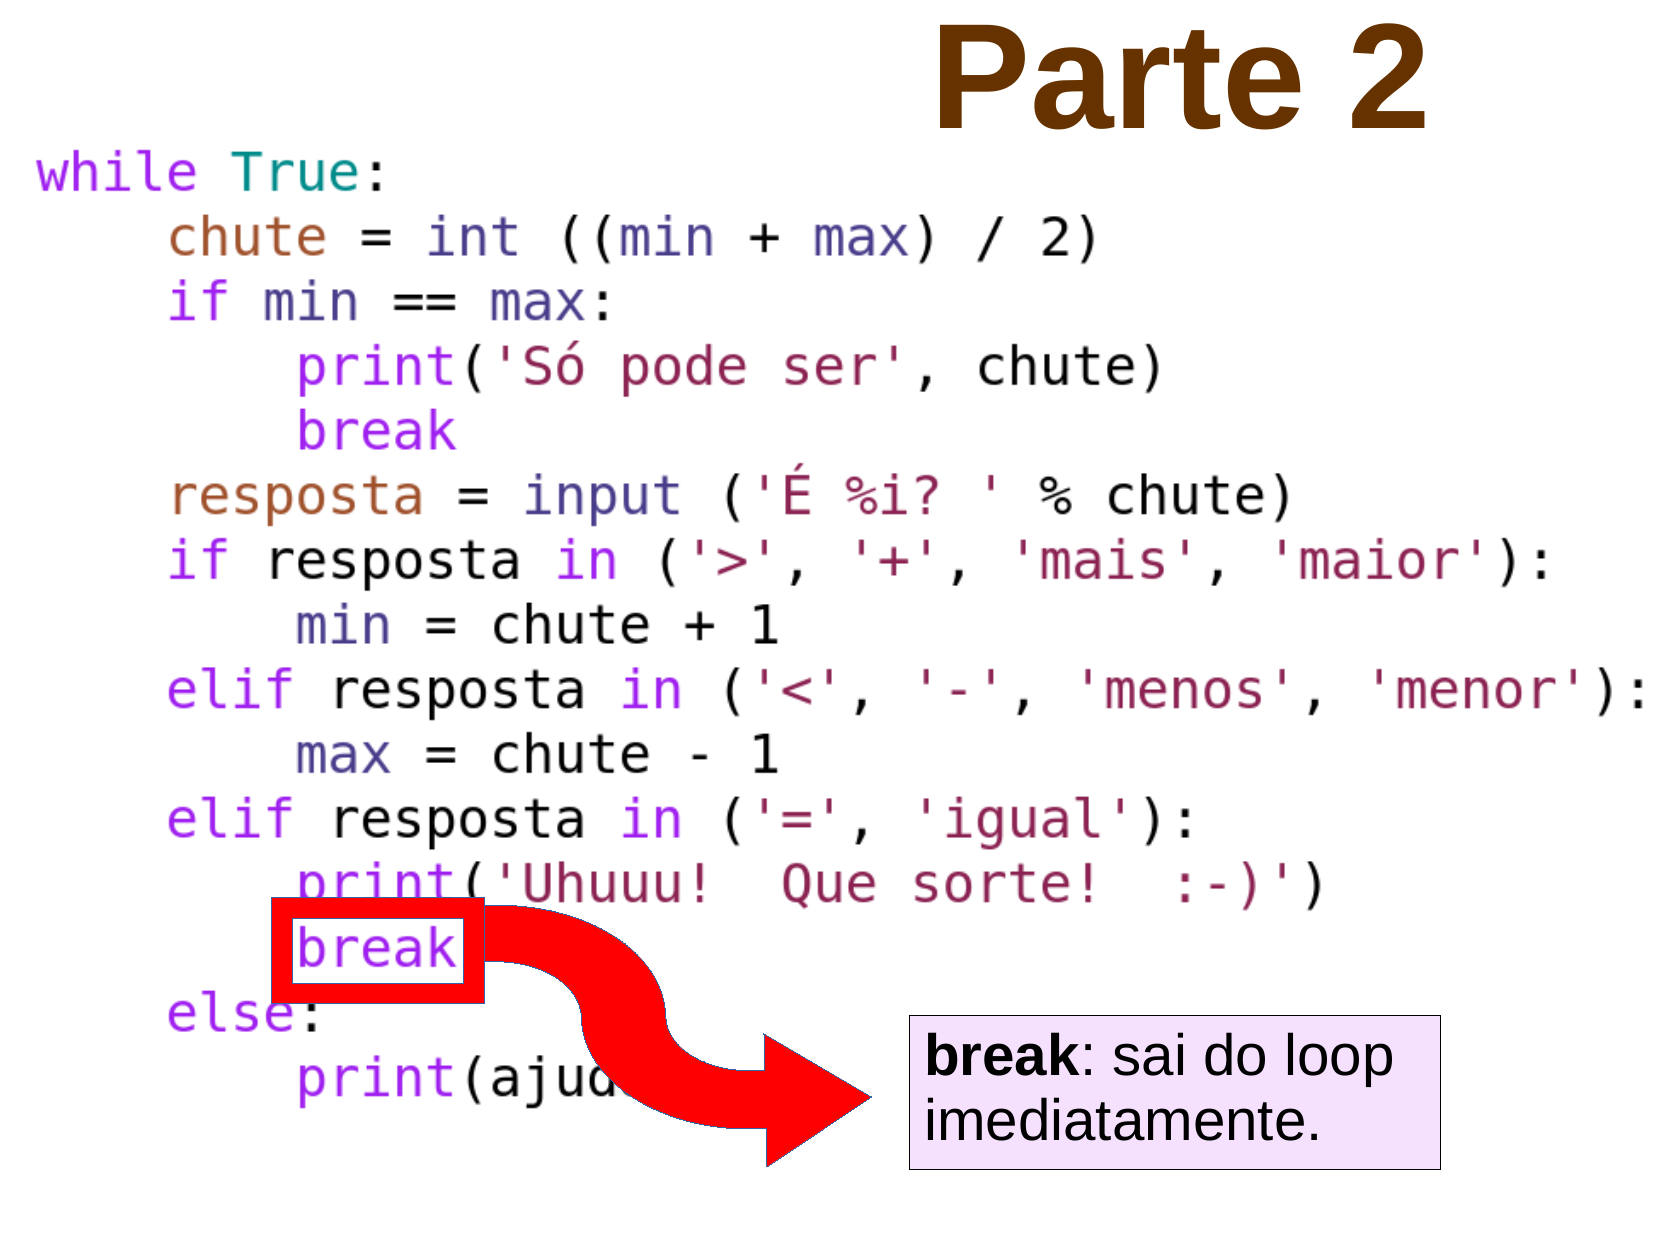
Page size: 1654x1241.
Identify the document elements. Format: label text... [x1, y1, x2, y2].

picture [293, 919, 463, 983]
text_box Parte 2 [755, 0, 1607, 189]
picture [11, 118, 1654, 1134]
text_box break: sai do loop imediatamente. [909, 1015, 1441, 1170]
text_box [271, 897, 872, 1167]
